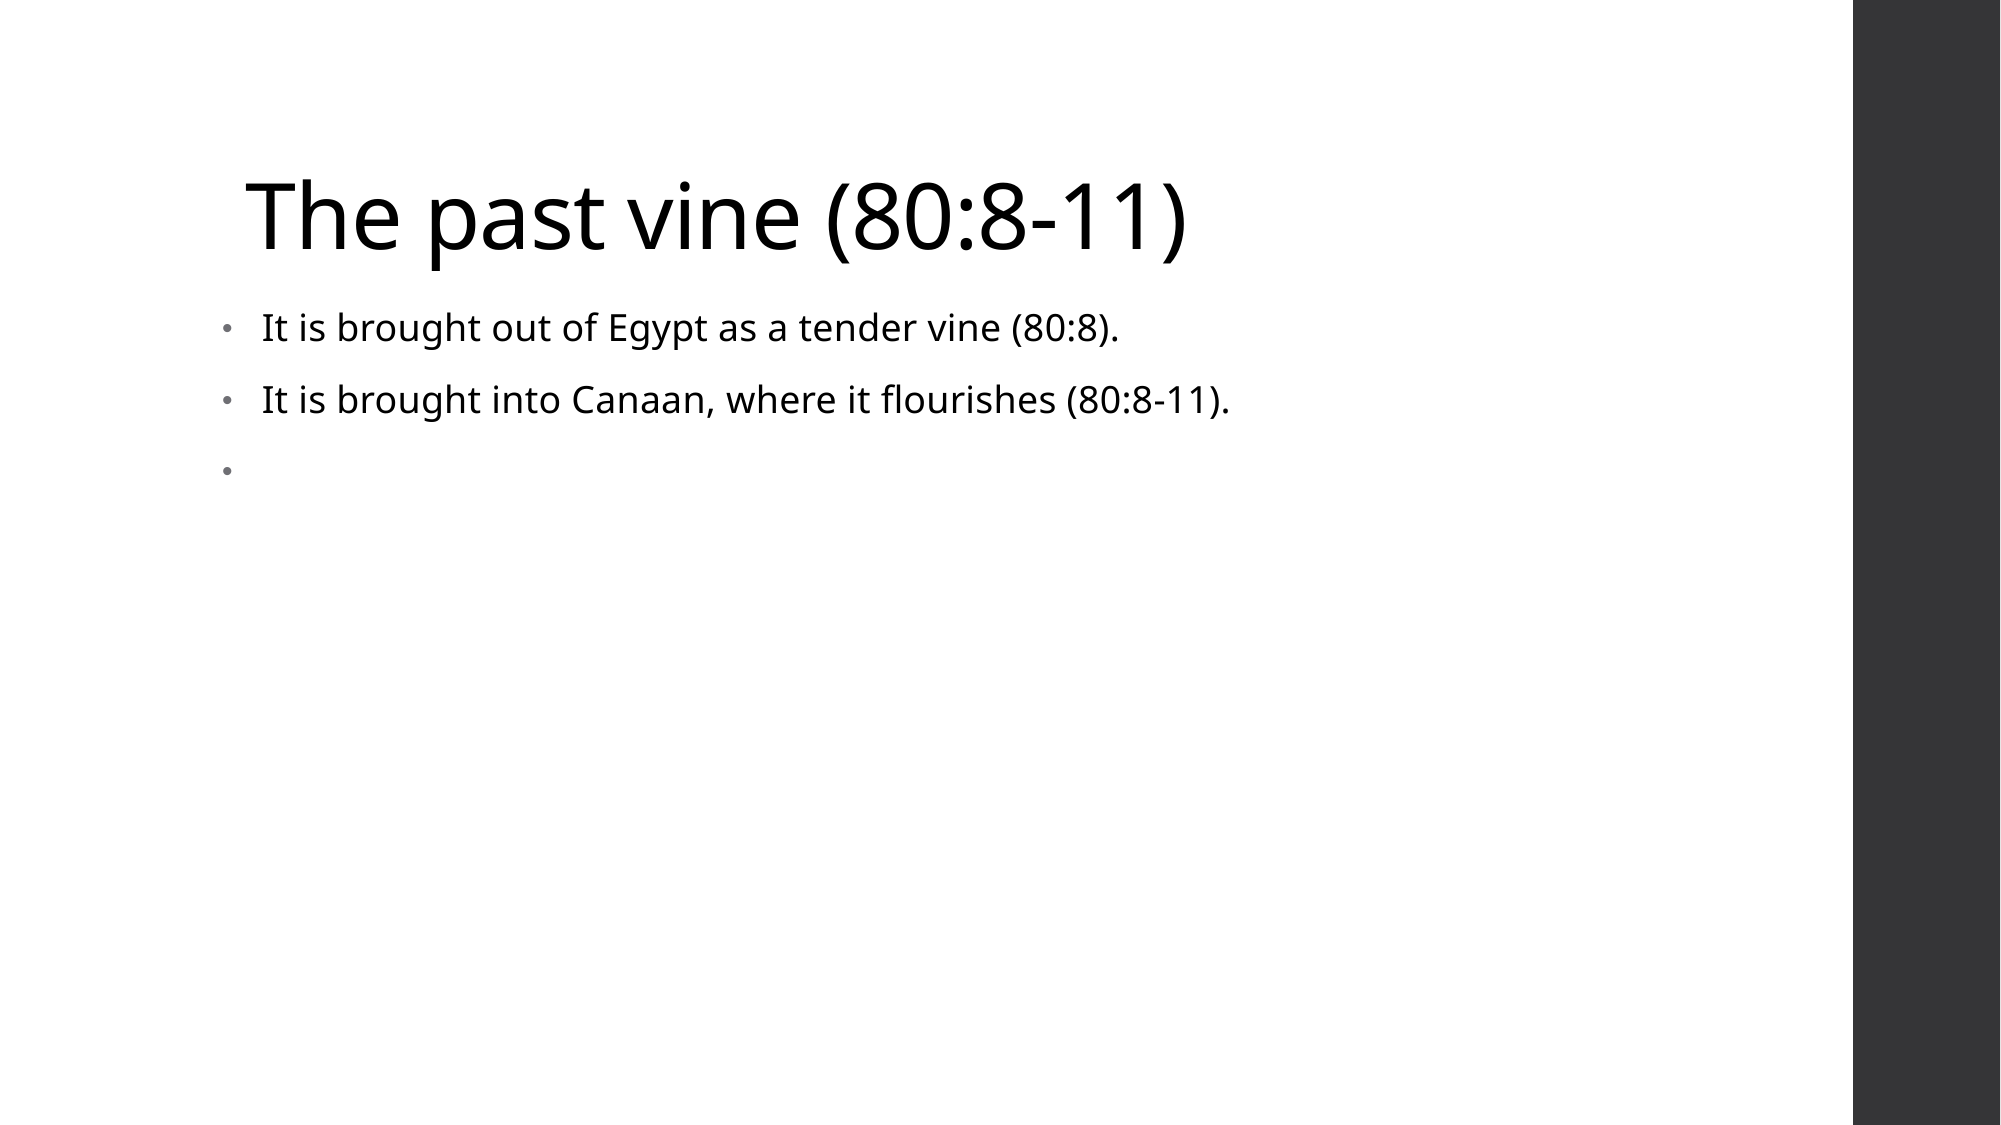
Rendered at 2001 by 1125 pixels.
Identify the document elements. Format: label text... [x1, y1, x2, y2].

list It is brought out of Egypt as a tender vine (80:8). It is brought into Canaan, where it flourishes (80:8-11). [206, 299, 1617, 1014]
title The past vine (80:8-11) [206, 60, 1797, 278]
